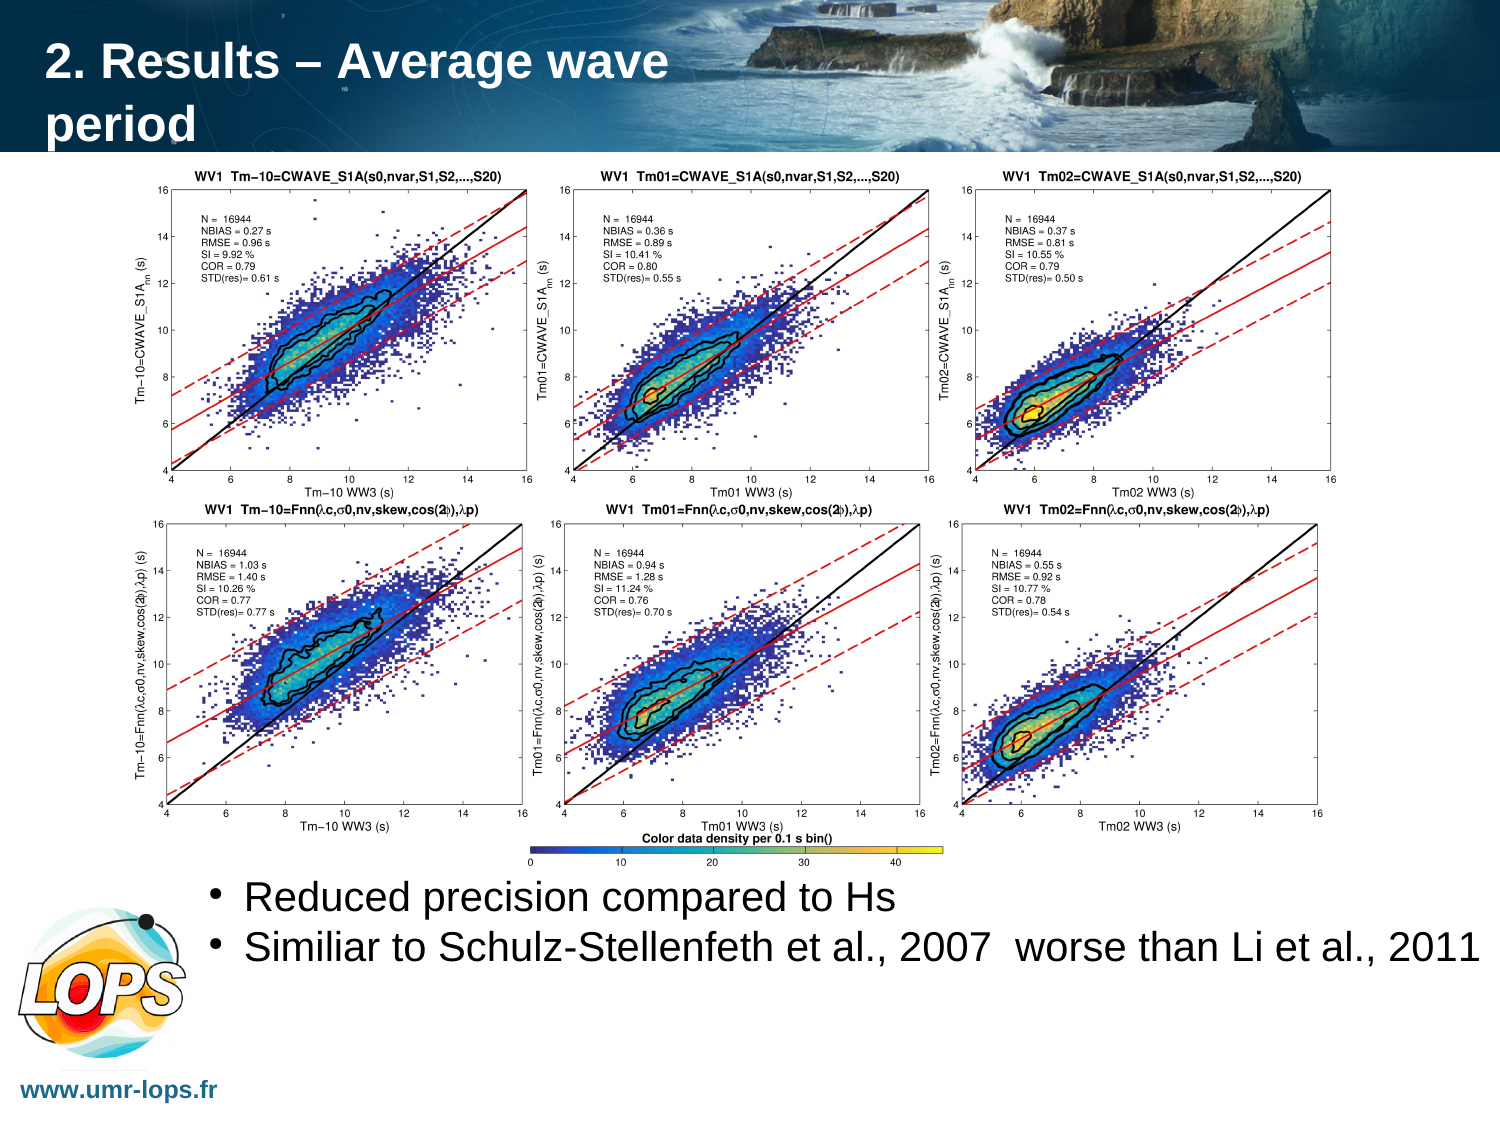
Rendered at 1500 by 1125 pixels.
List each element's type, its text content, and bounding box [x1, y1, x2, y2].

picture [0, 0, 1500, 152]
text_box 2. Results – Average wave period [29, 17, 812, 166]
text_box Reduced precision compared to Hs Similiar to Schulz-Stellenfeth et al., 2007 worse than Li et al., 2011 [193, 862, 1500, 978]
picture [12, 897, 195, 1071]
picture [135, 171, 1336, 866]
